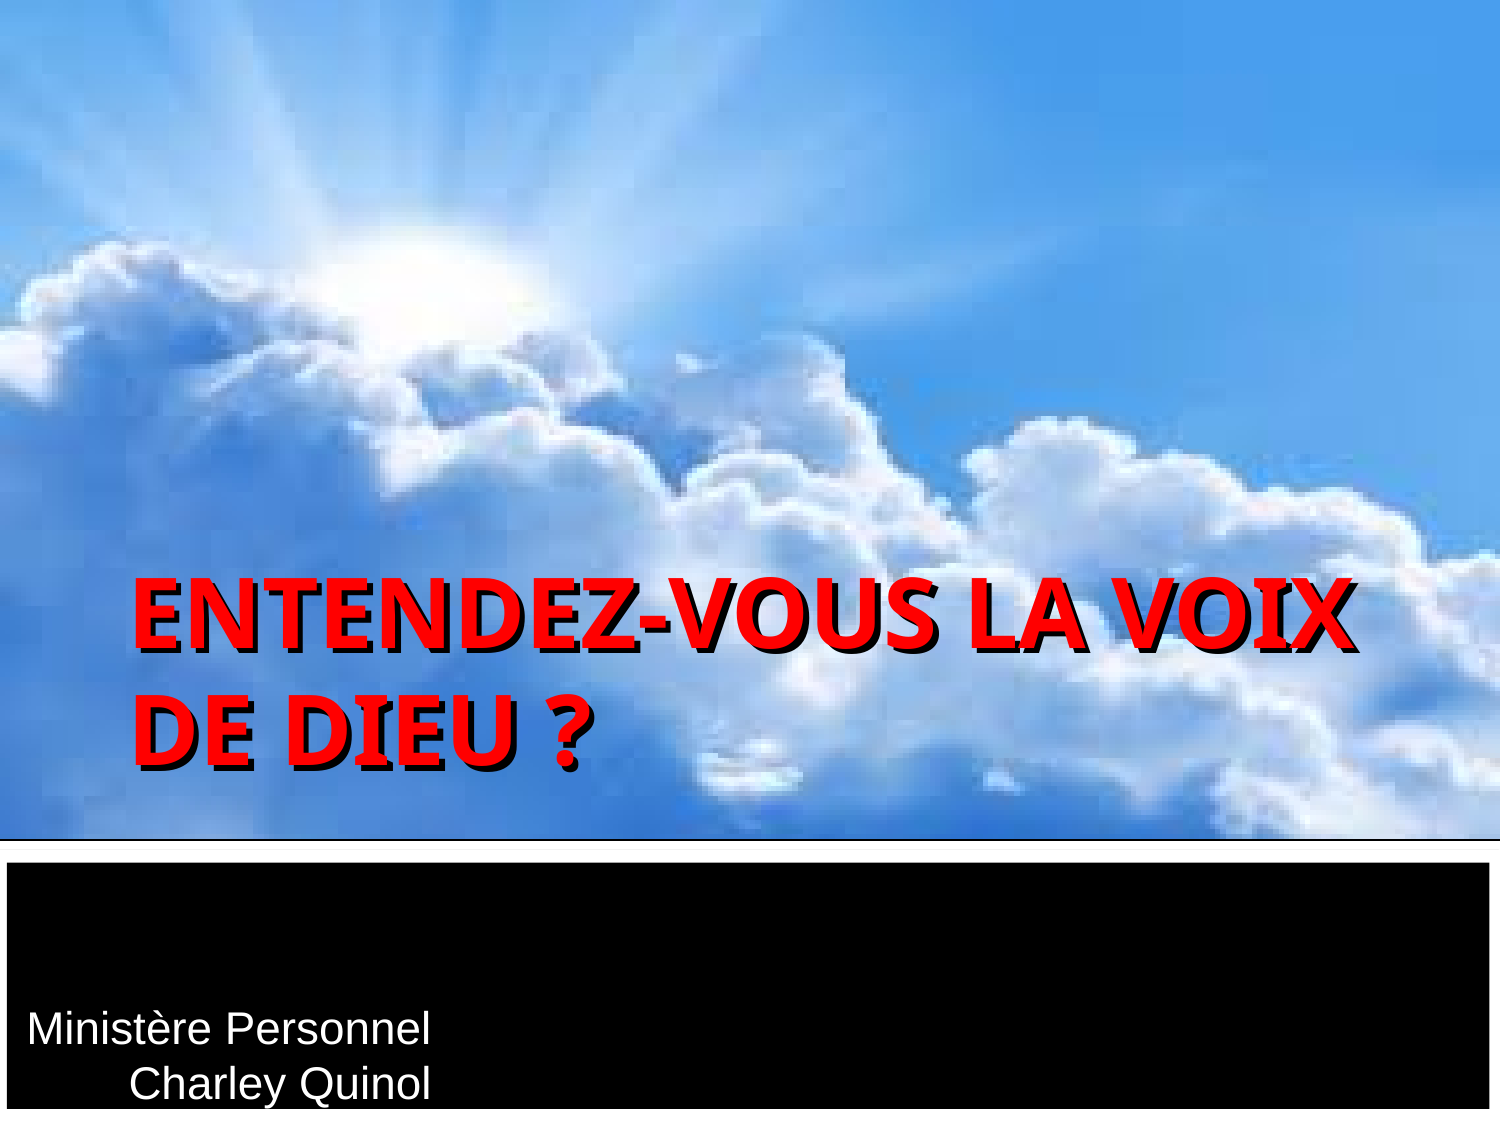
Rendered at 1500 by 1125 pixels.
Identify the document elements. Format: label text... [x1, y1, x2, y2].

title ENTENDEZ-VOUS LA VOIX DE DIEU ? [112, 550, 1438, 826]
subtitle Ministère Personnel Charley Quinol [6, 862, 1490, 1109]
picture [0, 0, 1500, 839]
